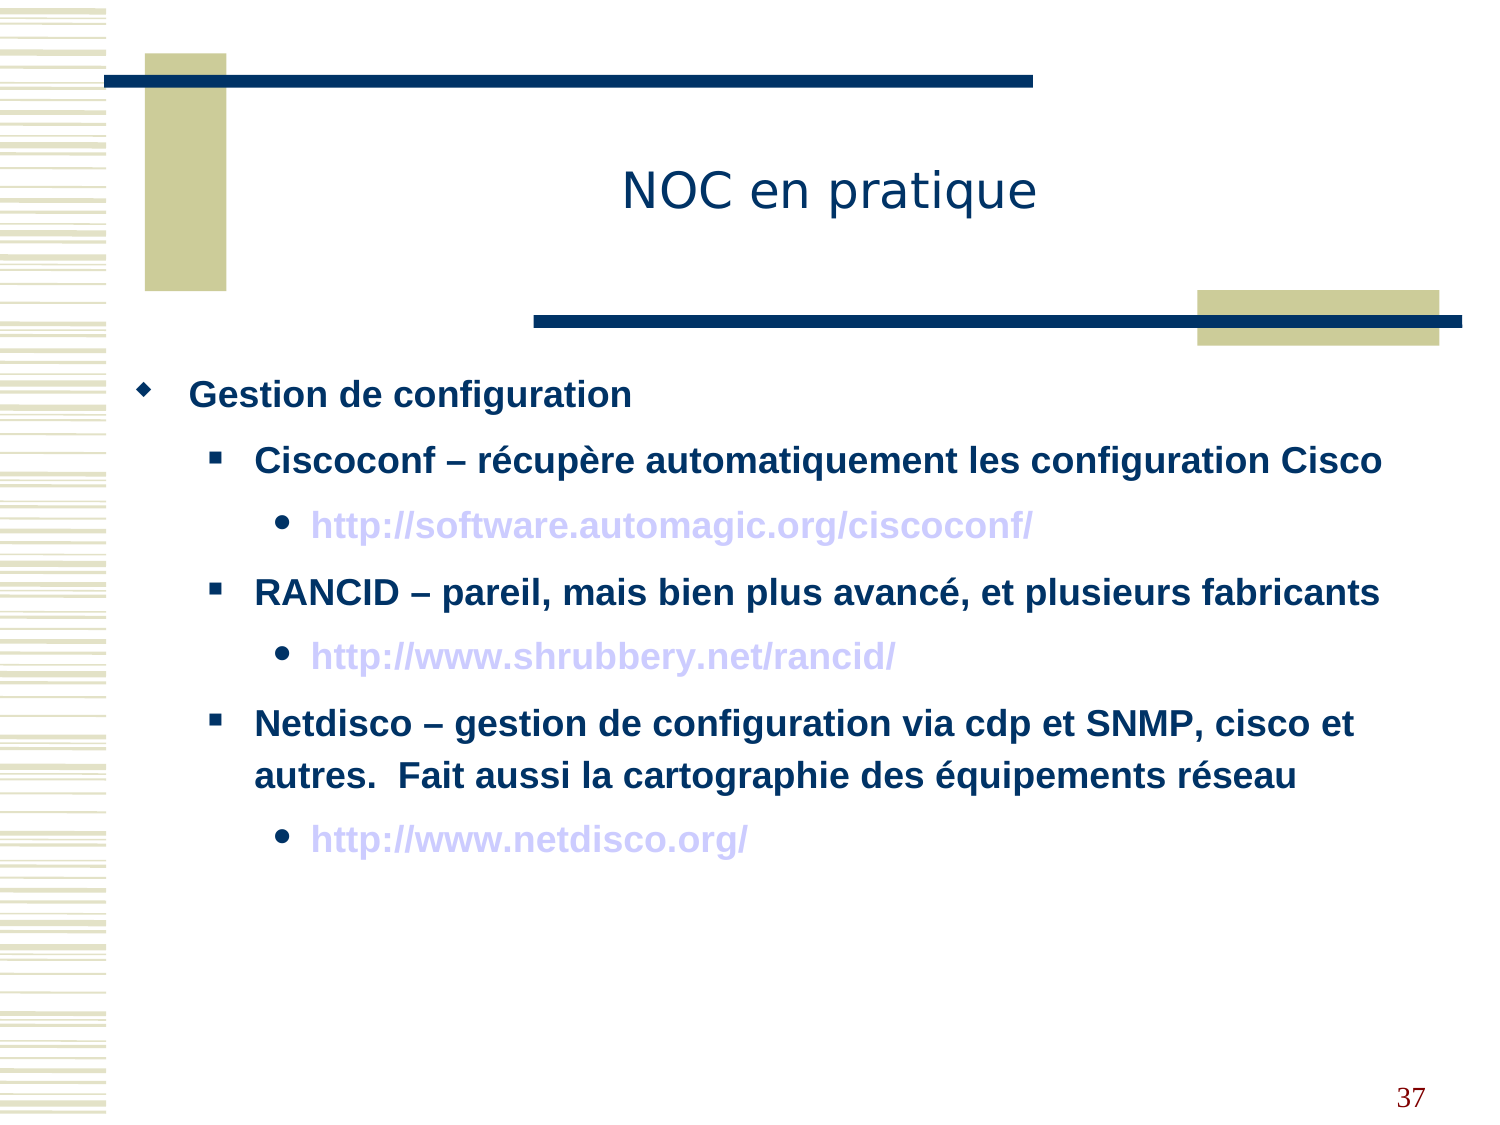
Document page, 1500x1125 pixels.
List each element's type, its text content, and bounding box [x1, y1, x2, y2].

title NOC en pratique [225, 99, 1436, 288]
list Gestion de configuration Ciscoconf – récupère automatiquement les configuration Cisco http://software.automagic.org/ciscoconf/ RANCID – pareil, mais bien plus avancé, et plusieurs fabricants http://www.shrubbery.net/rancid/ Netdisco – gestion de configuration via cdp et SNMP, cisco et autres. Fait aussi la cartographie des équipements réseau http://www.netdisco.org/ [132, 363, 1439, 1037]
